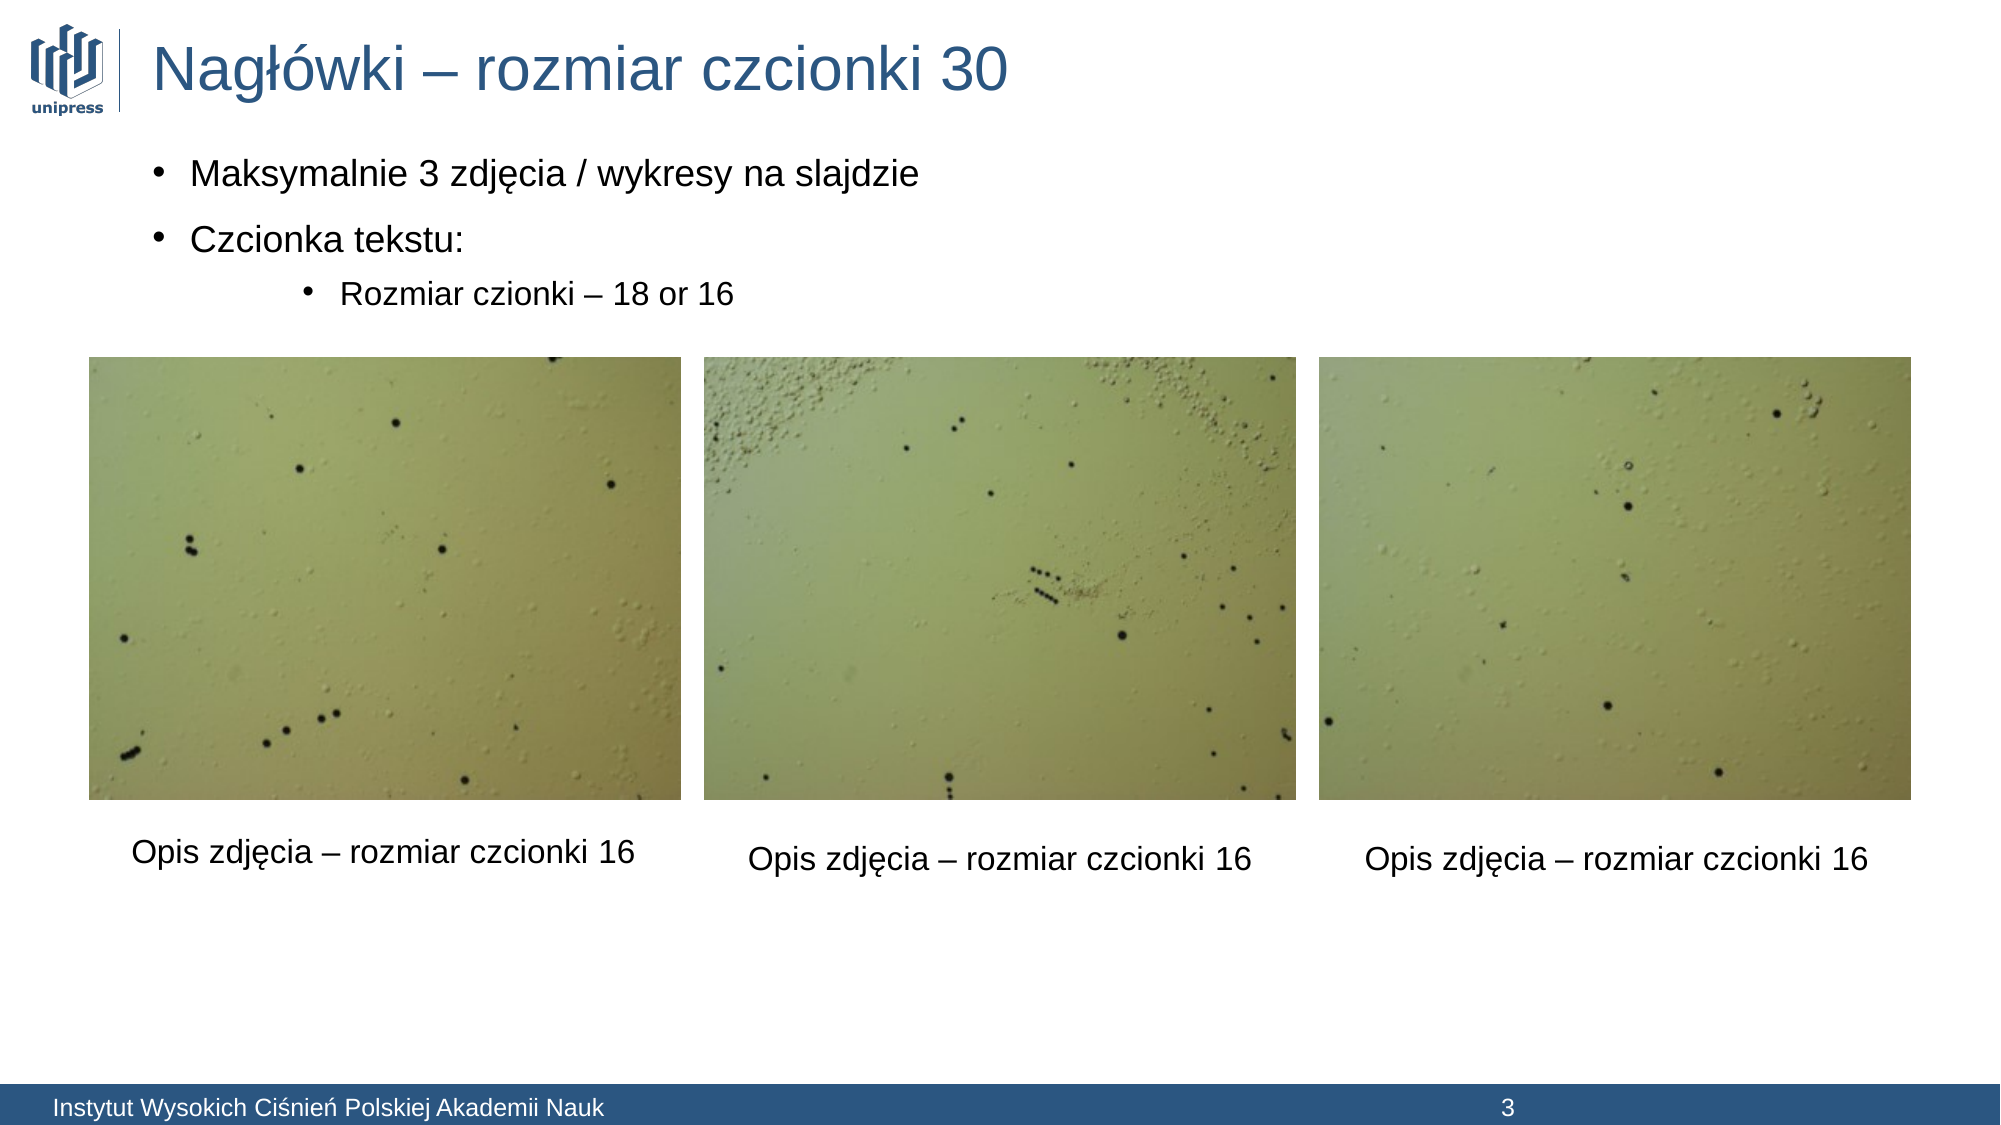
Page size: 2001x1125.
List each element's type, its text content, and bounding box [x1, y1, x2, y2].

text_box Opis zdjęcia – rozmiar czcionki 16 [1323, 830, 1910, 885]
text_box Opis zdjęcia – rozmiar czcionki 16 [705, 830, 1295, 885]
picture [1319, 357, 1911, 800]
list Maksymalnie 3 zdjęcia / wykresy na slajdzie Czcionka tekstu: Rozmiar czionki – 18 or 16 [137, 141, 1863, 963]
text_box Opis zdjęcia – rozmiar czcionki 16 [90, 822, 677, 878]
text_box 3 [1485, 1084, 1936, 1125]
title Nagłówki – rozmiar czcionki 30 [137, 29, 1863, 112]
picture [704, 357, 1296, 800]
picture [89, 357, 681, 800]
